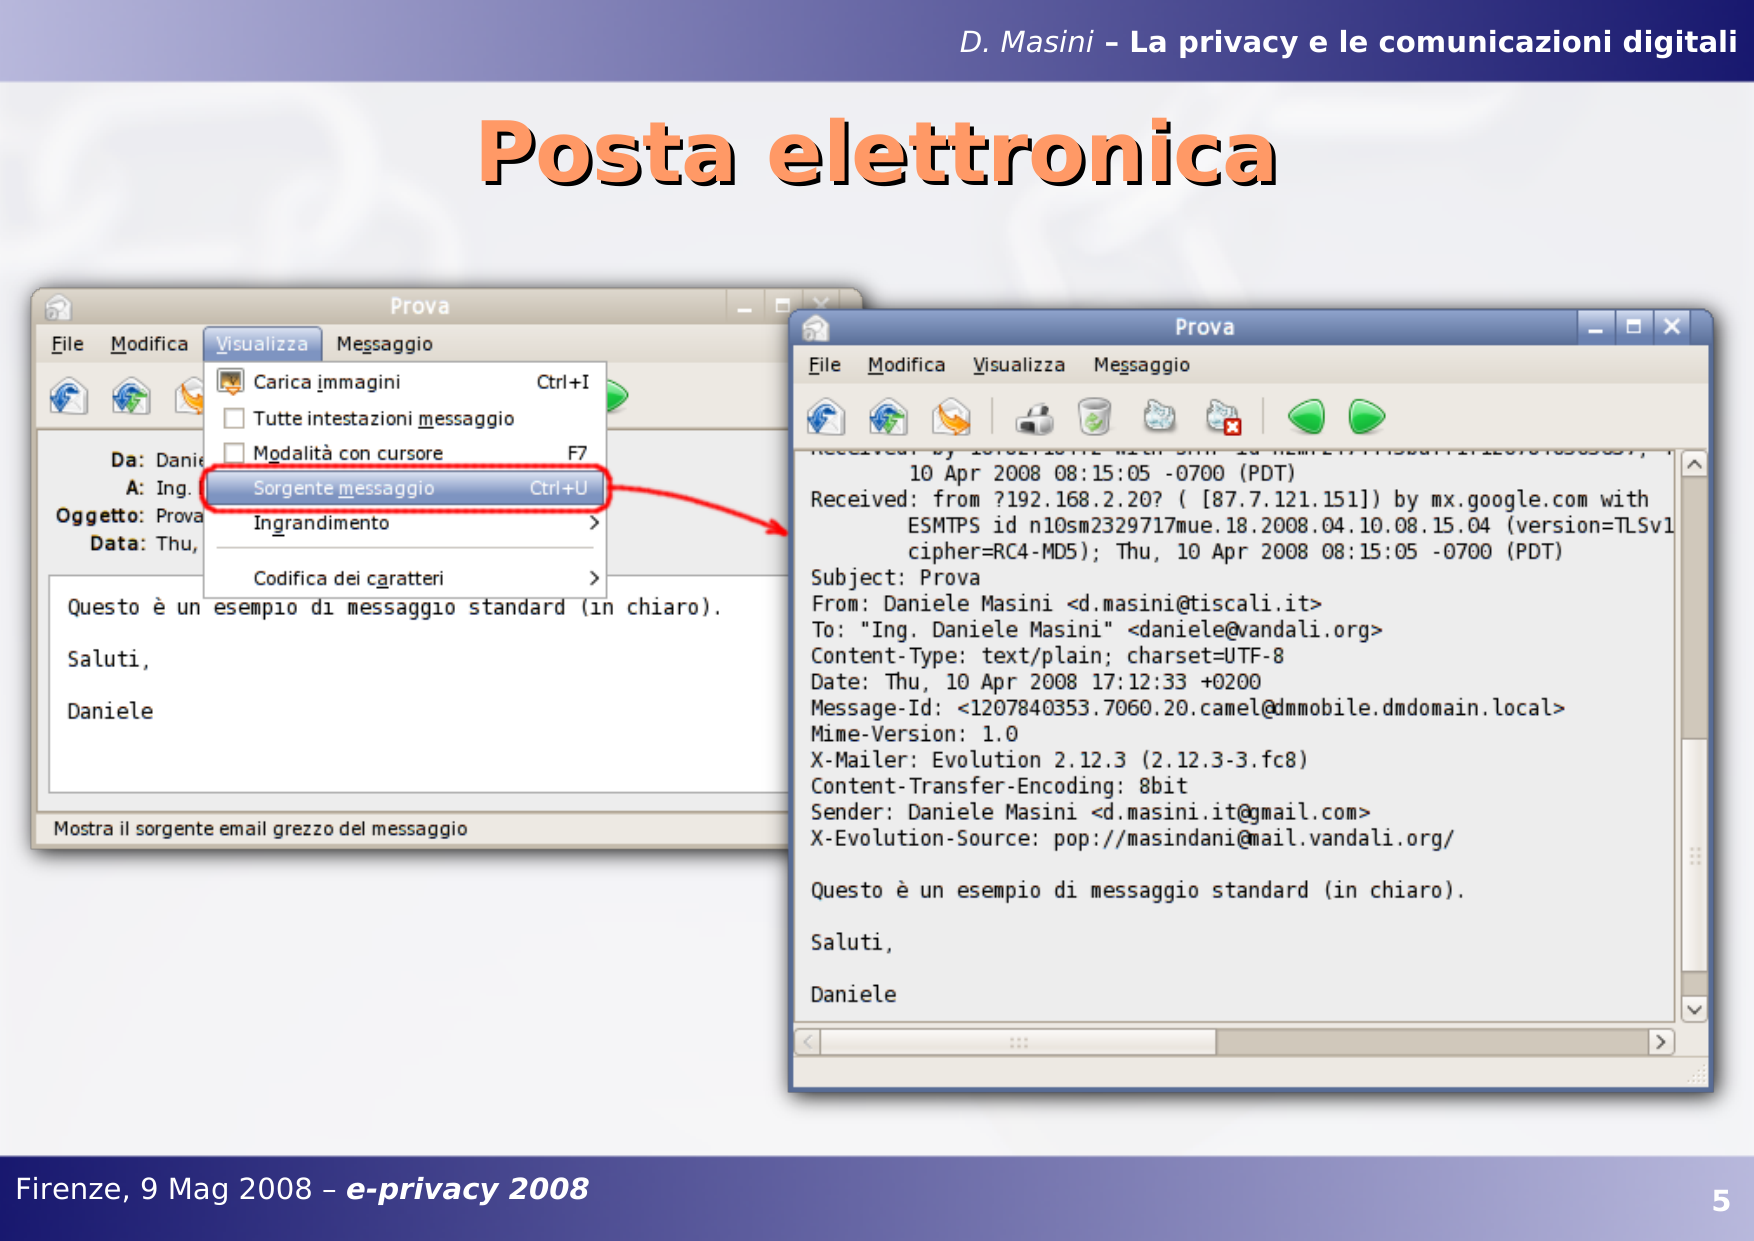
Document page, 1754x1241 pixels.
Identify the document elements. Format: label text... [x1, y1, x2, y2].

title Posta elettronica [87, 49, 1667, 257]
picture [0, 0, 1754, 1241]
